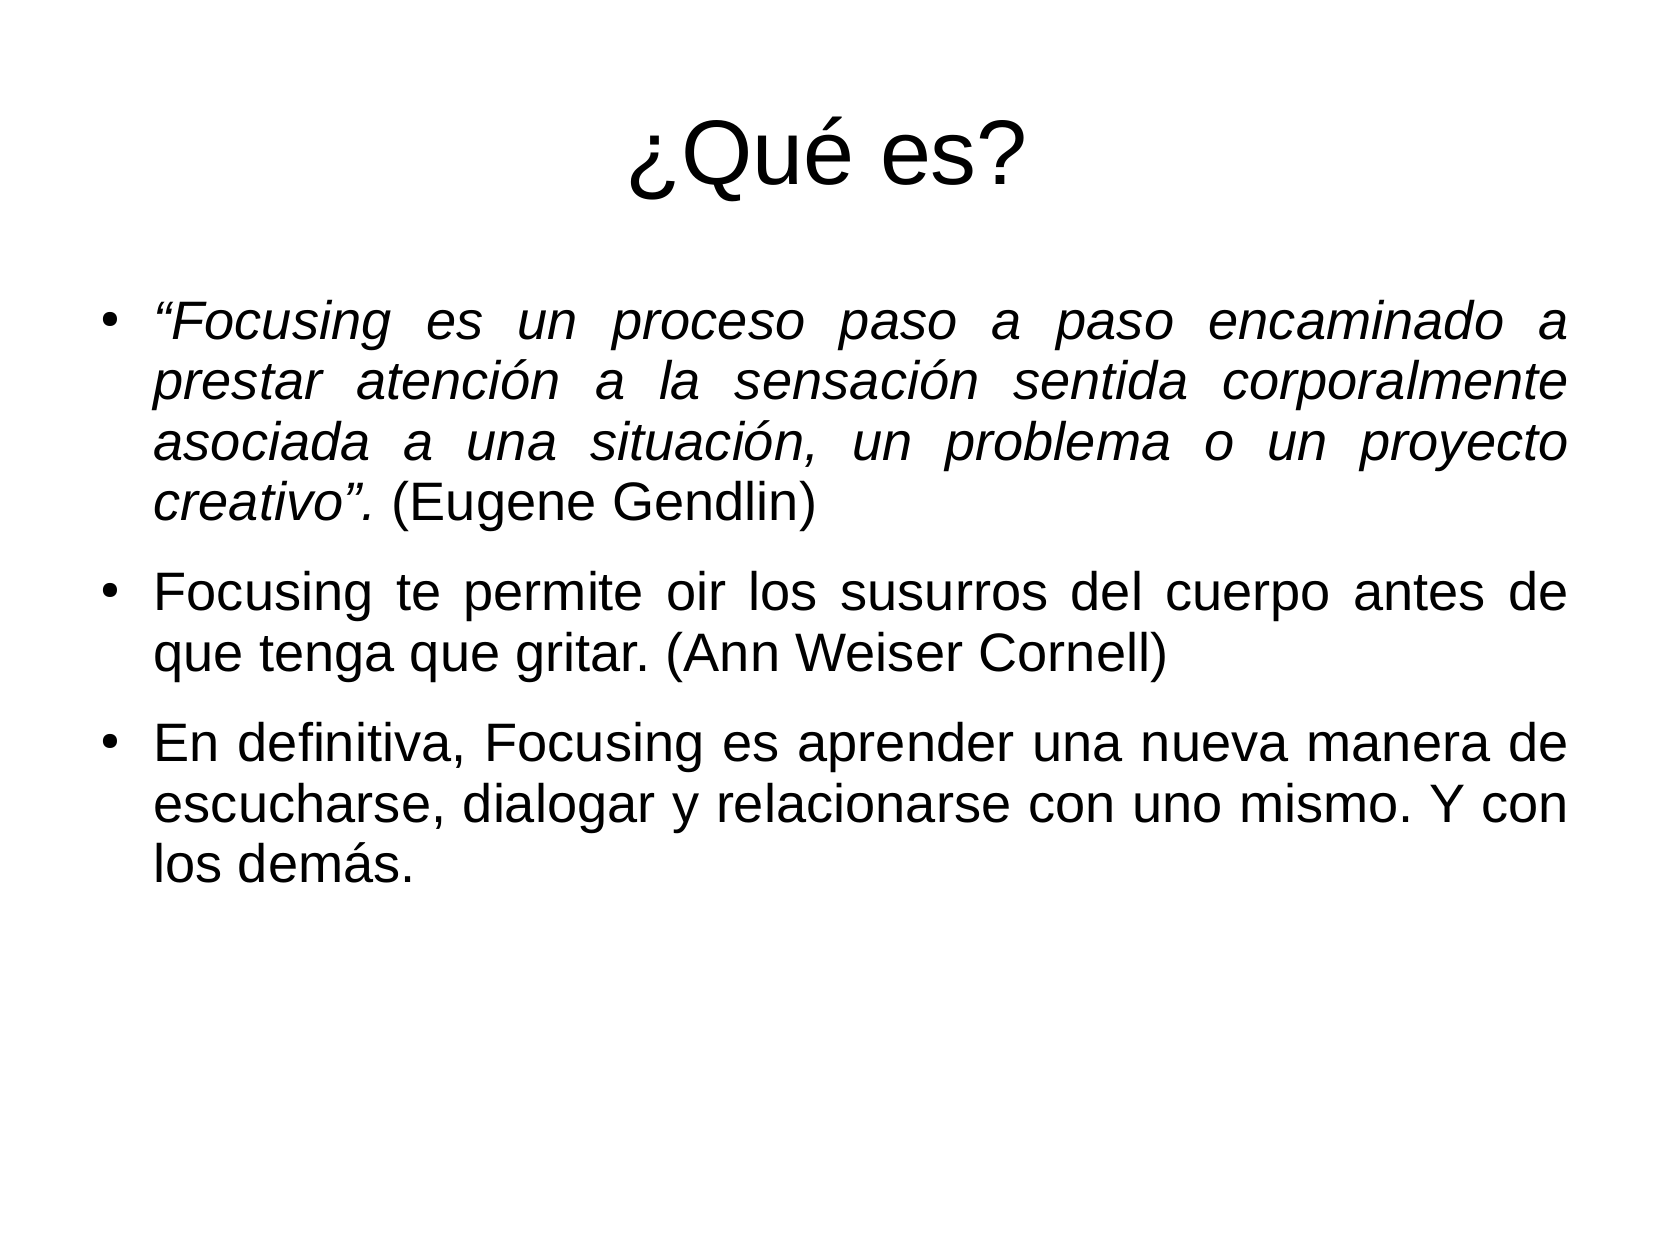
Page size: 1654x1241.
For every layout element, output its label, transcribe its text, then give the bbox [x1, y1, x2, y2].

list “Focusing es un proceso paso a paso encaminado a prestar atención a la sensación sentida corporalmente asociada a una situación, un problema o un proyecto creativo”. (Eugene Gendlin) Focusing te permite oir los susurros del cuerpo antes de que tenga que gritar. (Ann Weiser Cornell) En definitiva, Focusing es aprender una nueva manera de escucharse, dialogar y relacionarse con uno mismo. Y con los demás. [82, 290, 1571, 1109]
title ¿Qué es? [82, 49, 1571, 257]
